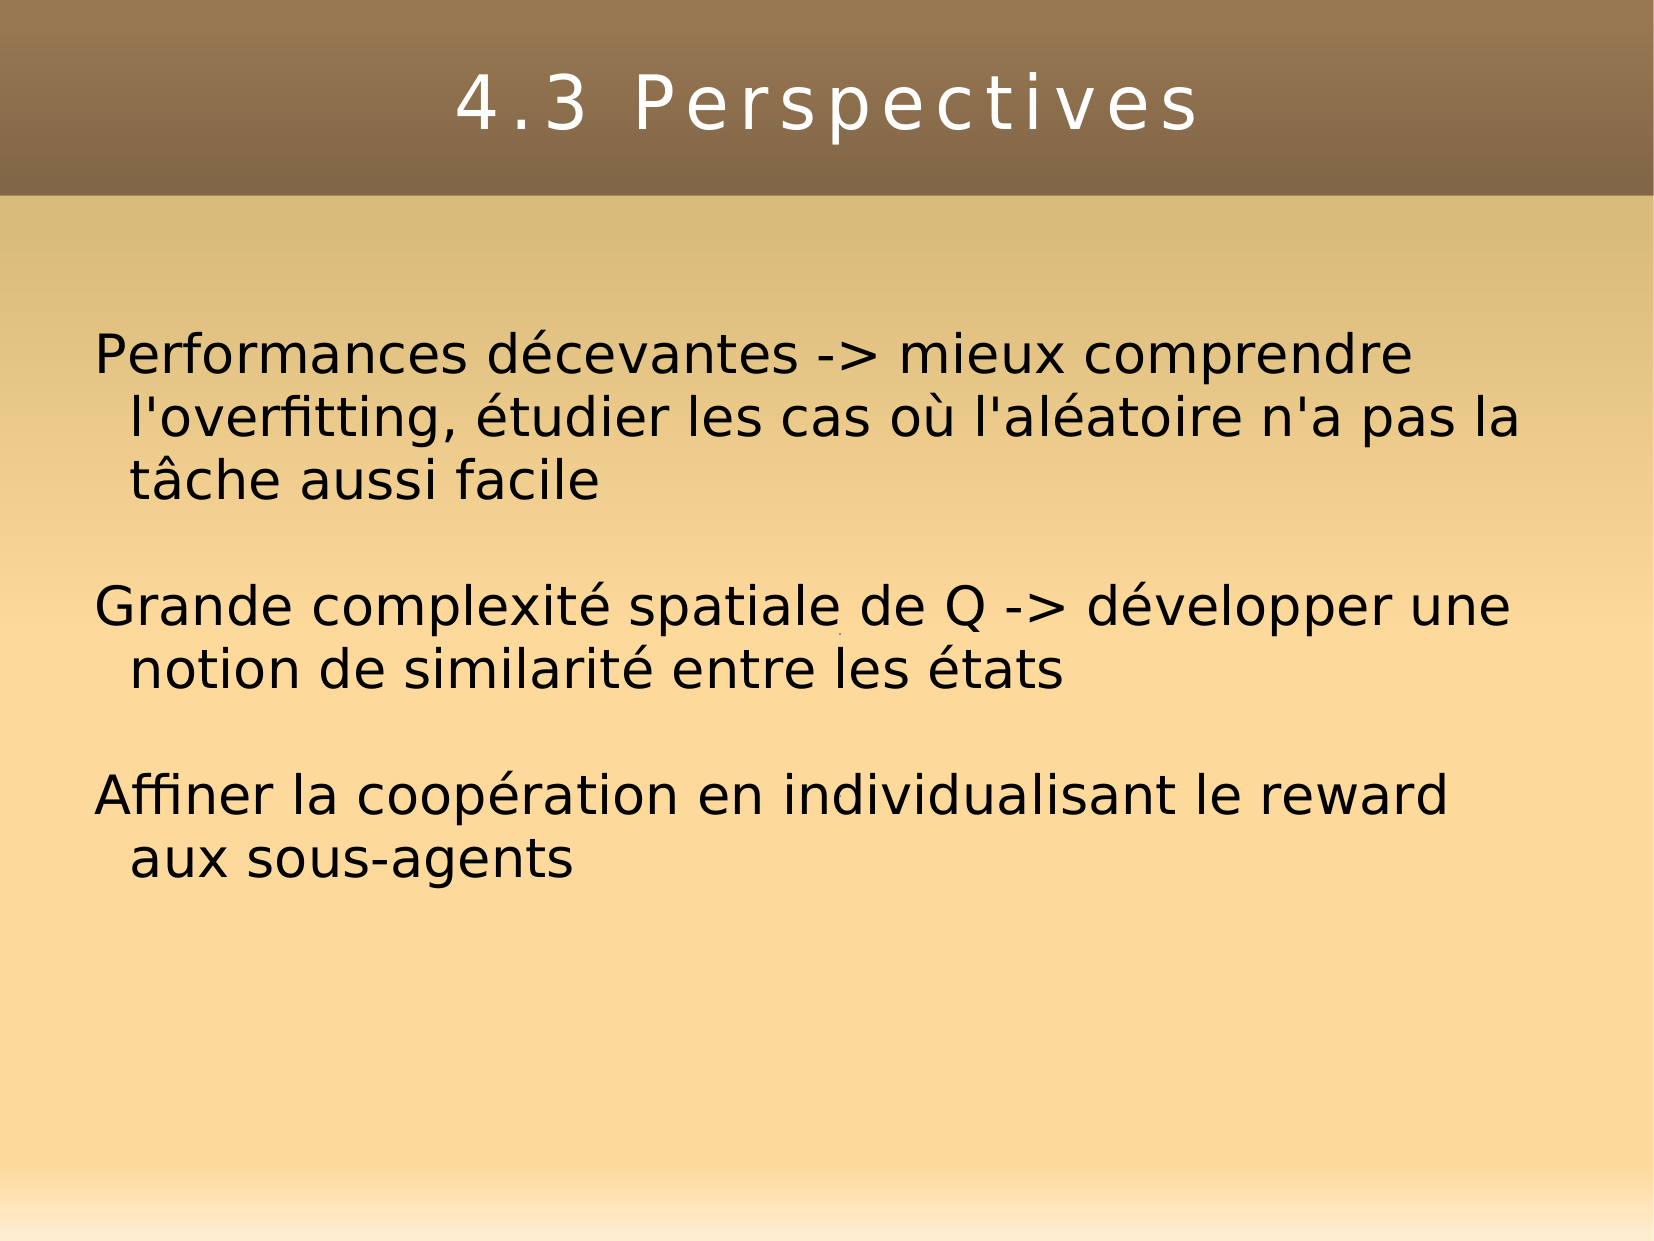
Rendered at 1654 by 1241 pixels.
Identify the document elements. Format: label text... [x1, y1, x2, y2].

picture [0, 0, 1654, 1241]
subtitle Performances décevantes -> mieux comprendre l'overfitting, étudier les cas où l'aléatoire n'a pas la tâche aussi facile Grande complexité spatiale de Q -> développer une notion de similarité entre les états Affiner la coopération en individualisant le reward aux sous-agents [59, 322, 1548, 891]
title 4.3 Perspectives [59, 29, 1595, 178]
